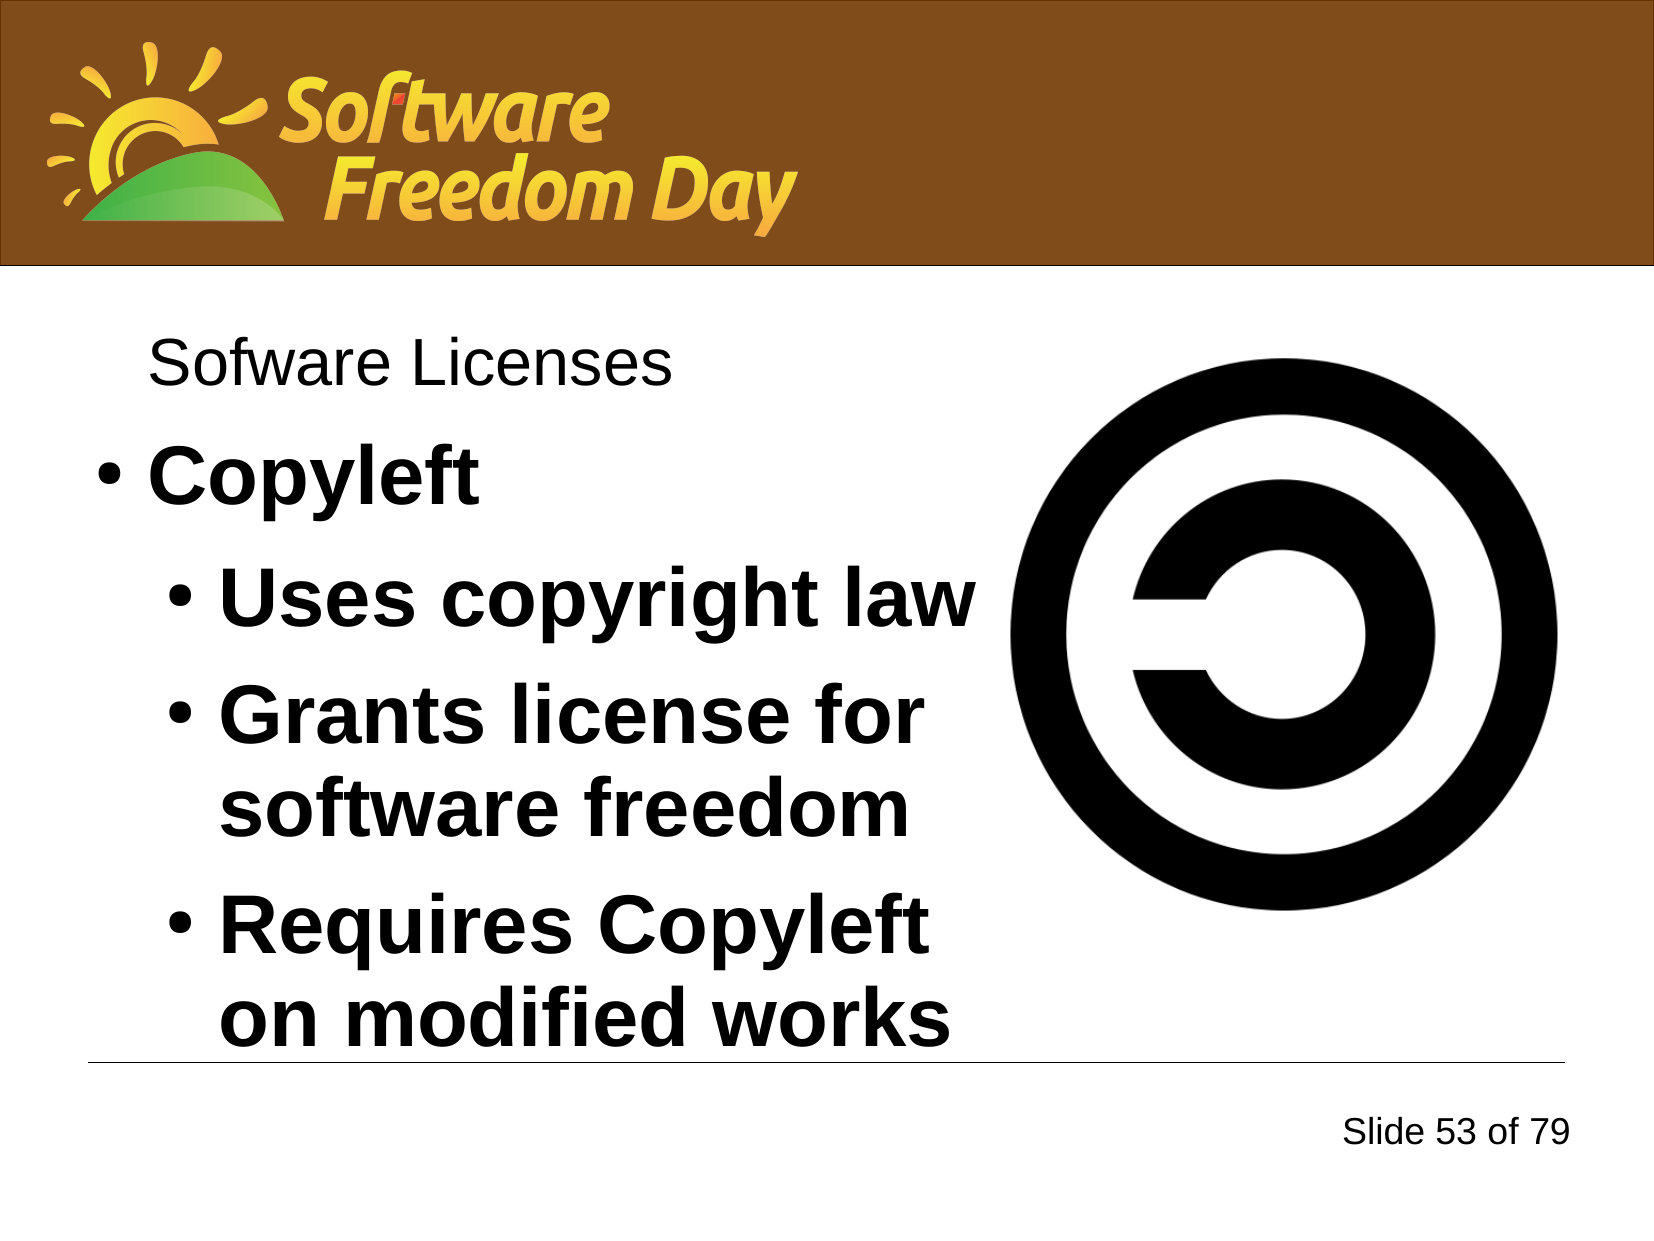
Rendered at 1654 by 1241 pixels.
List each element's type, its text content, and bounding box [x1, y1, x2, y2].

list Sofware Licenses Copyleft Uses copyright law Grants license for software freedom Requires Copyleft on modified works [76, 324, 1004, 1045]
picture [1003, 354, 1565, 916]
picture [47, 42, 798, 237]
